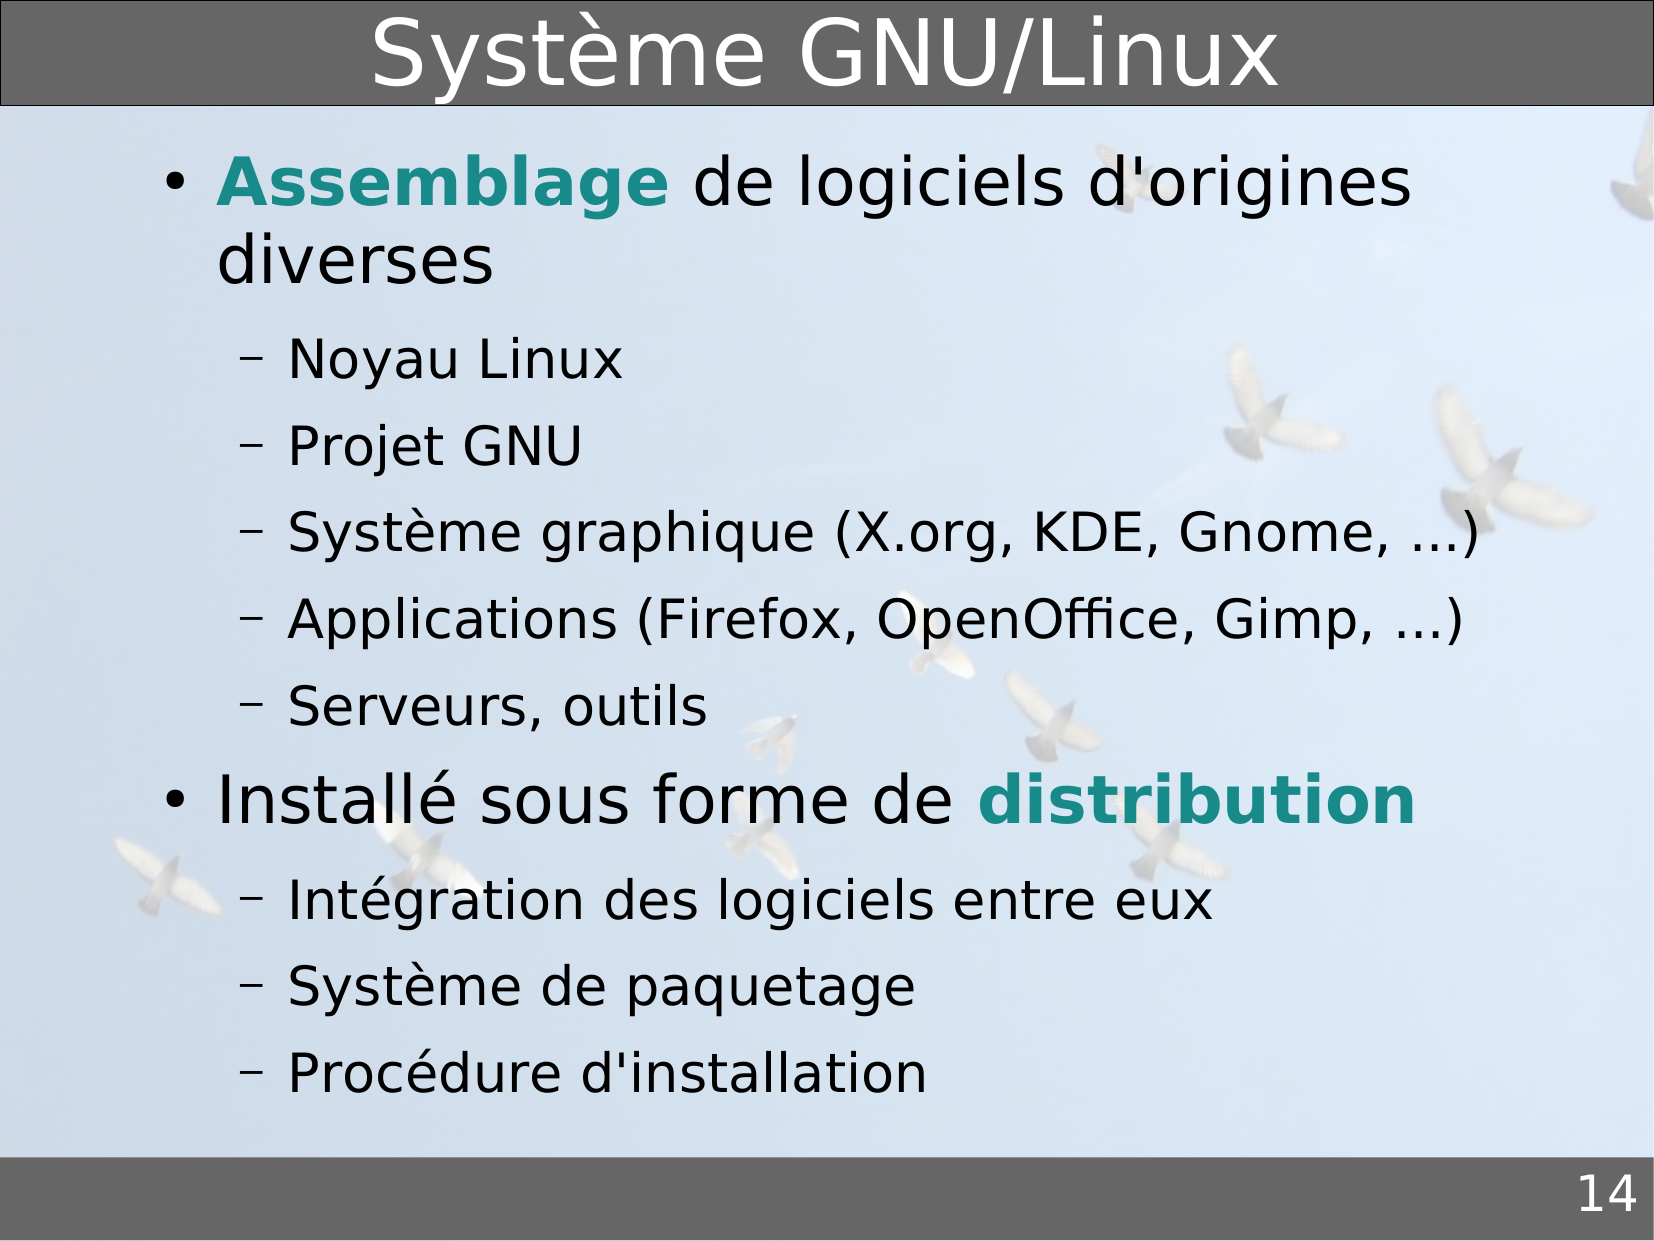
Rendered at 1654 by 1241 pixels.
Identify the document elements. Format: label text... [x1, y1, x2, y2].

title Système GNU/Linux [0, 0, 1654, 108]
list Assemblage de logiciels d'origines diverses Noyau Linux Projet GNU Système graphique (X.org, KDE, Gnome, ...) Applications (Firefox, OpenOffice, Gimp, ...) Serveurs, outils Installé sous forme de distribution Intégration des logiciels entre eux Système de paquetage Procédure d'installation [145, 143, 1486, 1106]
